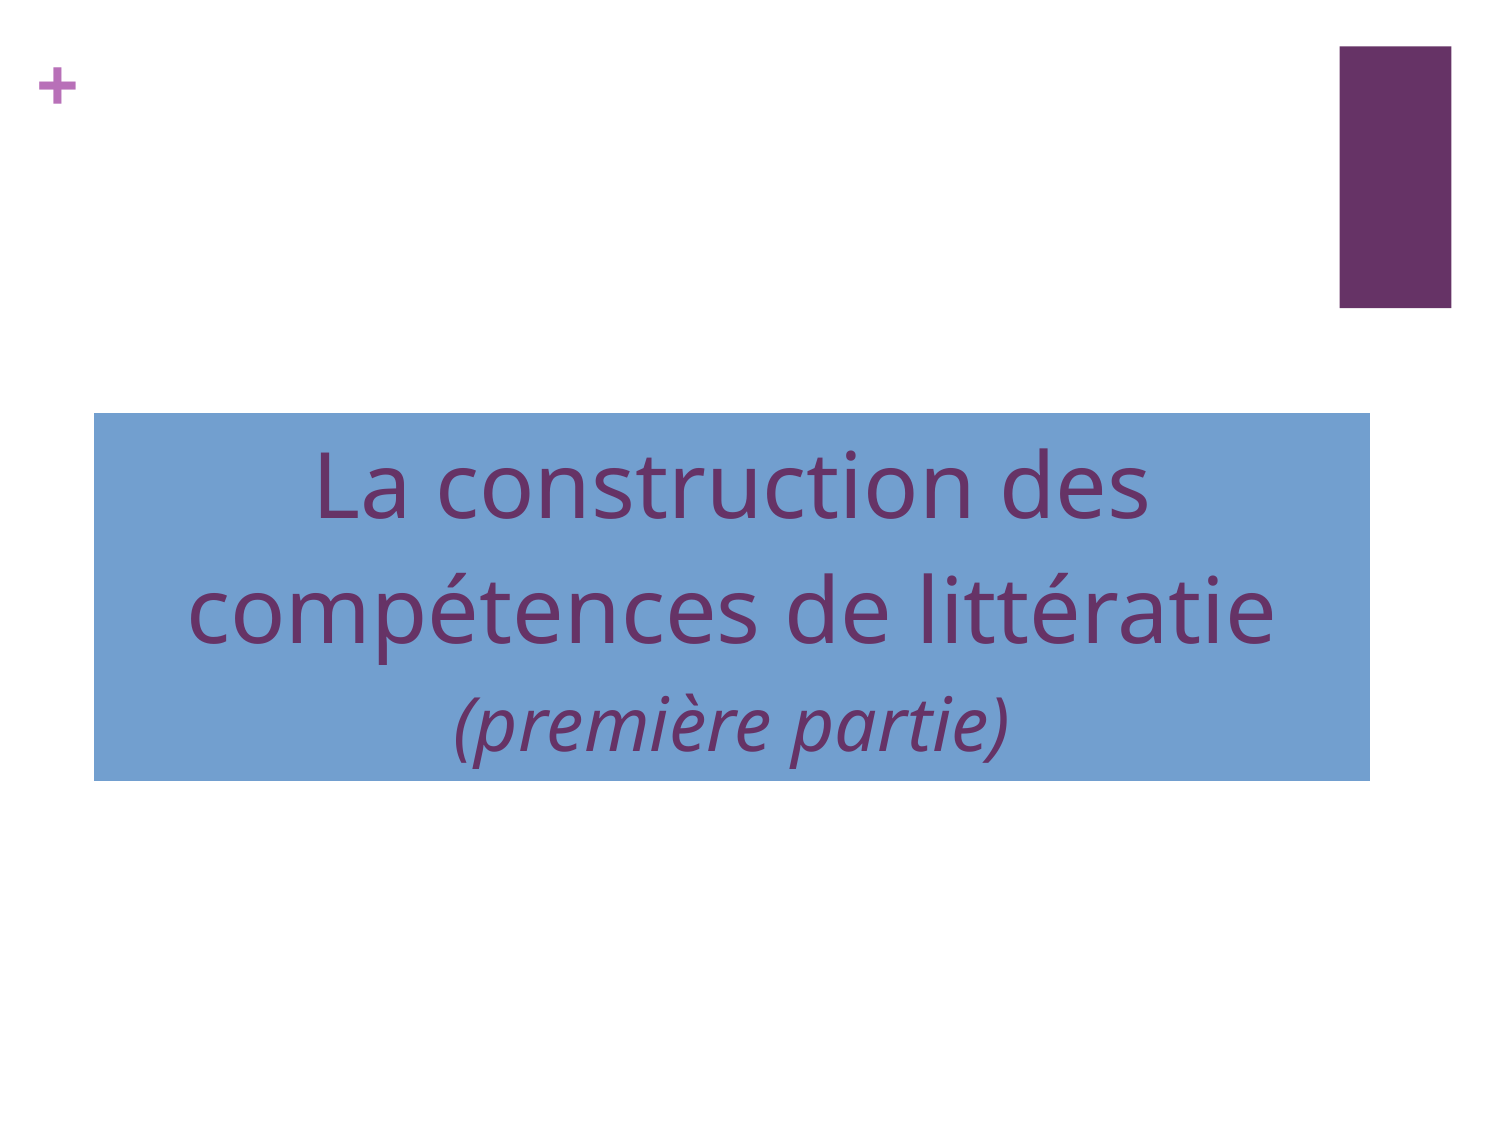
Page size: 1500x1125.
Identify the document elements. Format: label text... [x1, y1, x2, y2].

table_header La construction des compétences de littératie (première partie) [94, 413, 1370, 781]
